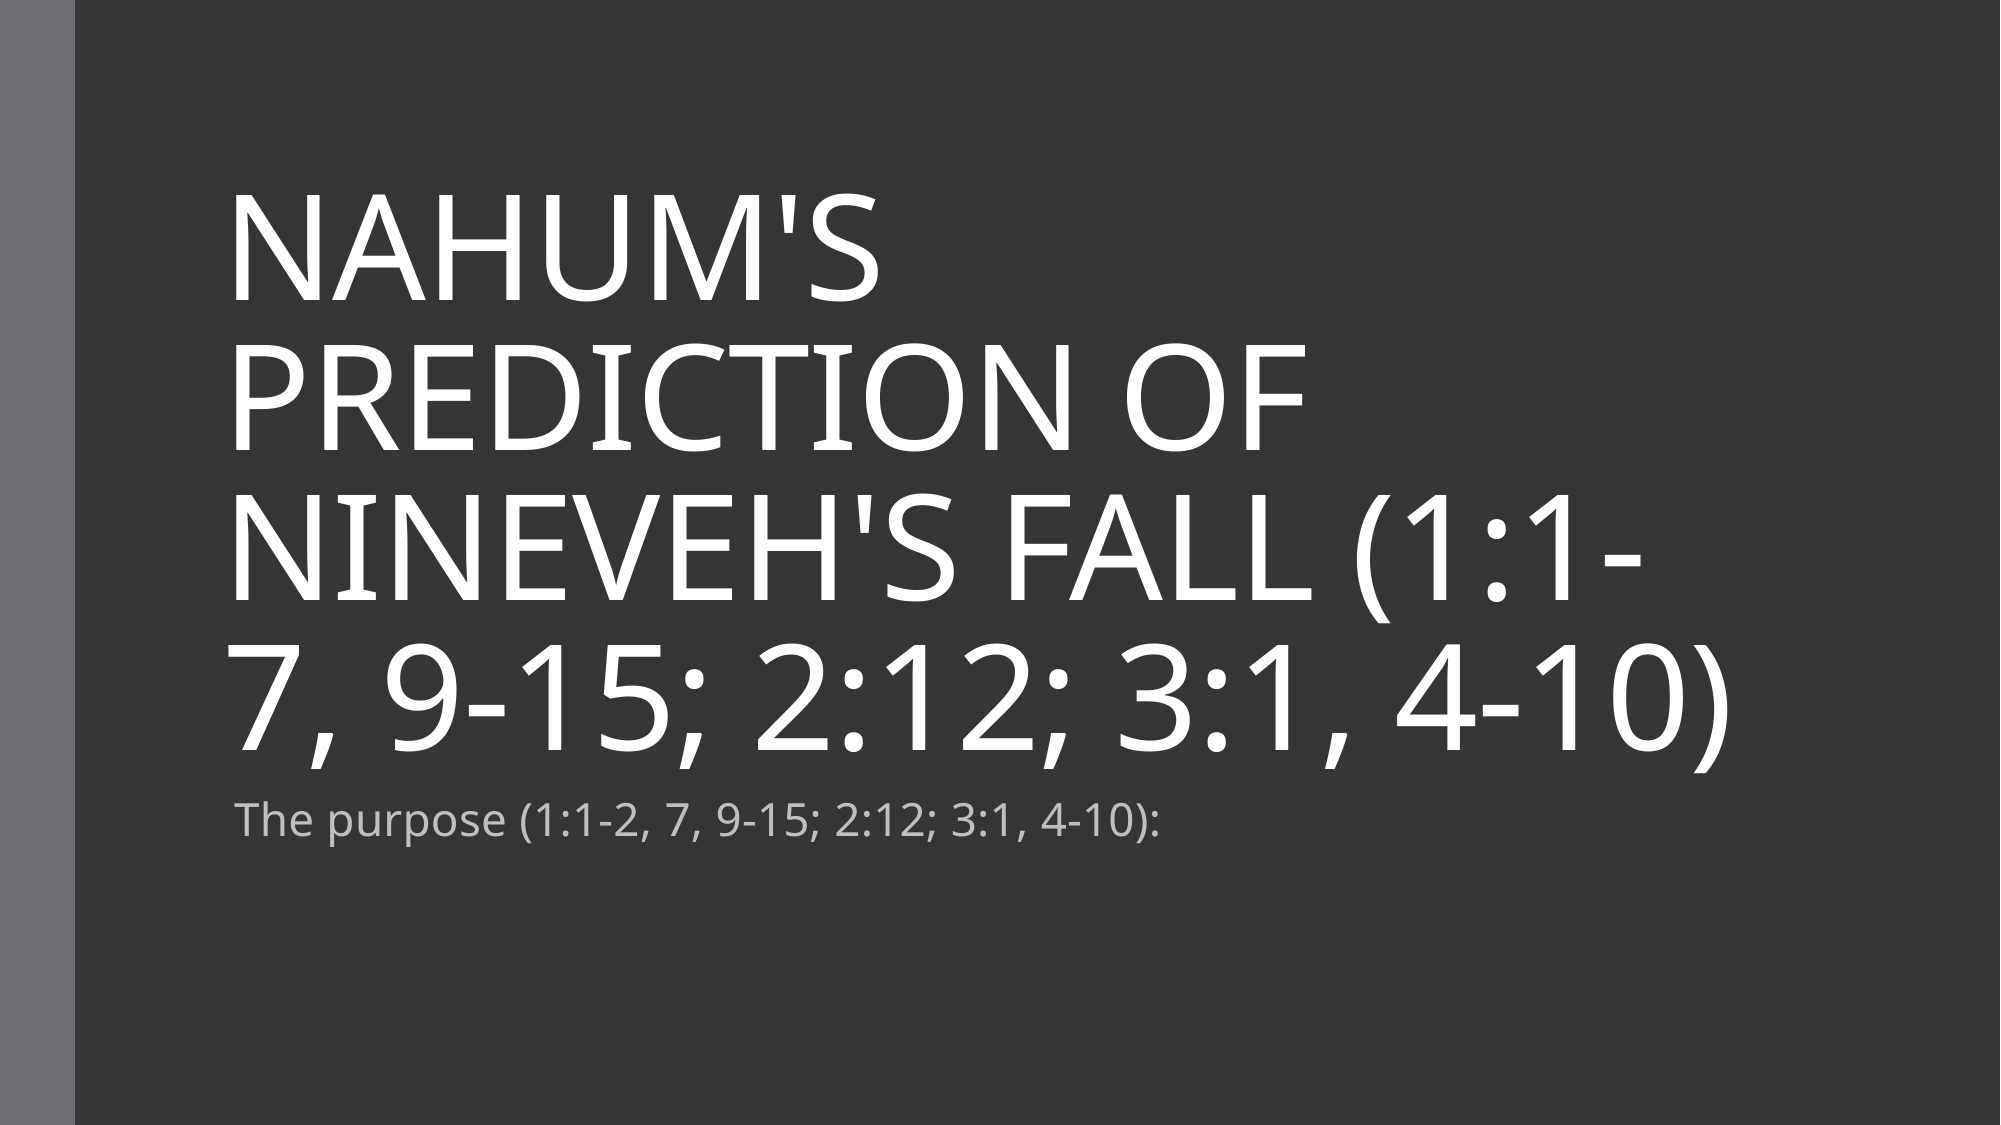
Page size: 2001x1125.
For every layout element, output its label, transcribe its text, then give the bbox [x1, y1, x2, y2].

subtitle The purpose (1:1-2, 7, 9-15; 2:12; 3:1, 4-10): [206, 787, 1752, 1066]
title NAHUM'S PREDICTION OF NINEVEH'S FALL (1:1-7, 9-15; 2:12; 3:1, 4-10) [206, 124, 1752, 787]
